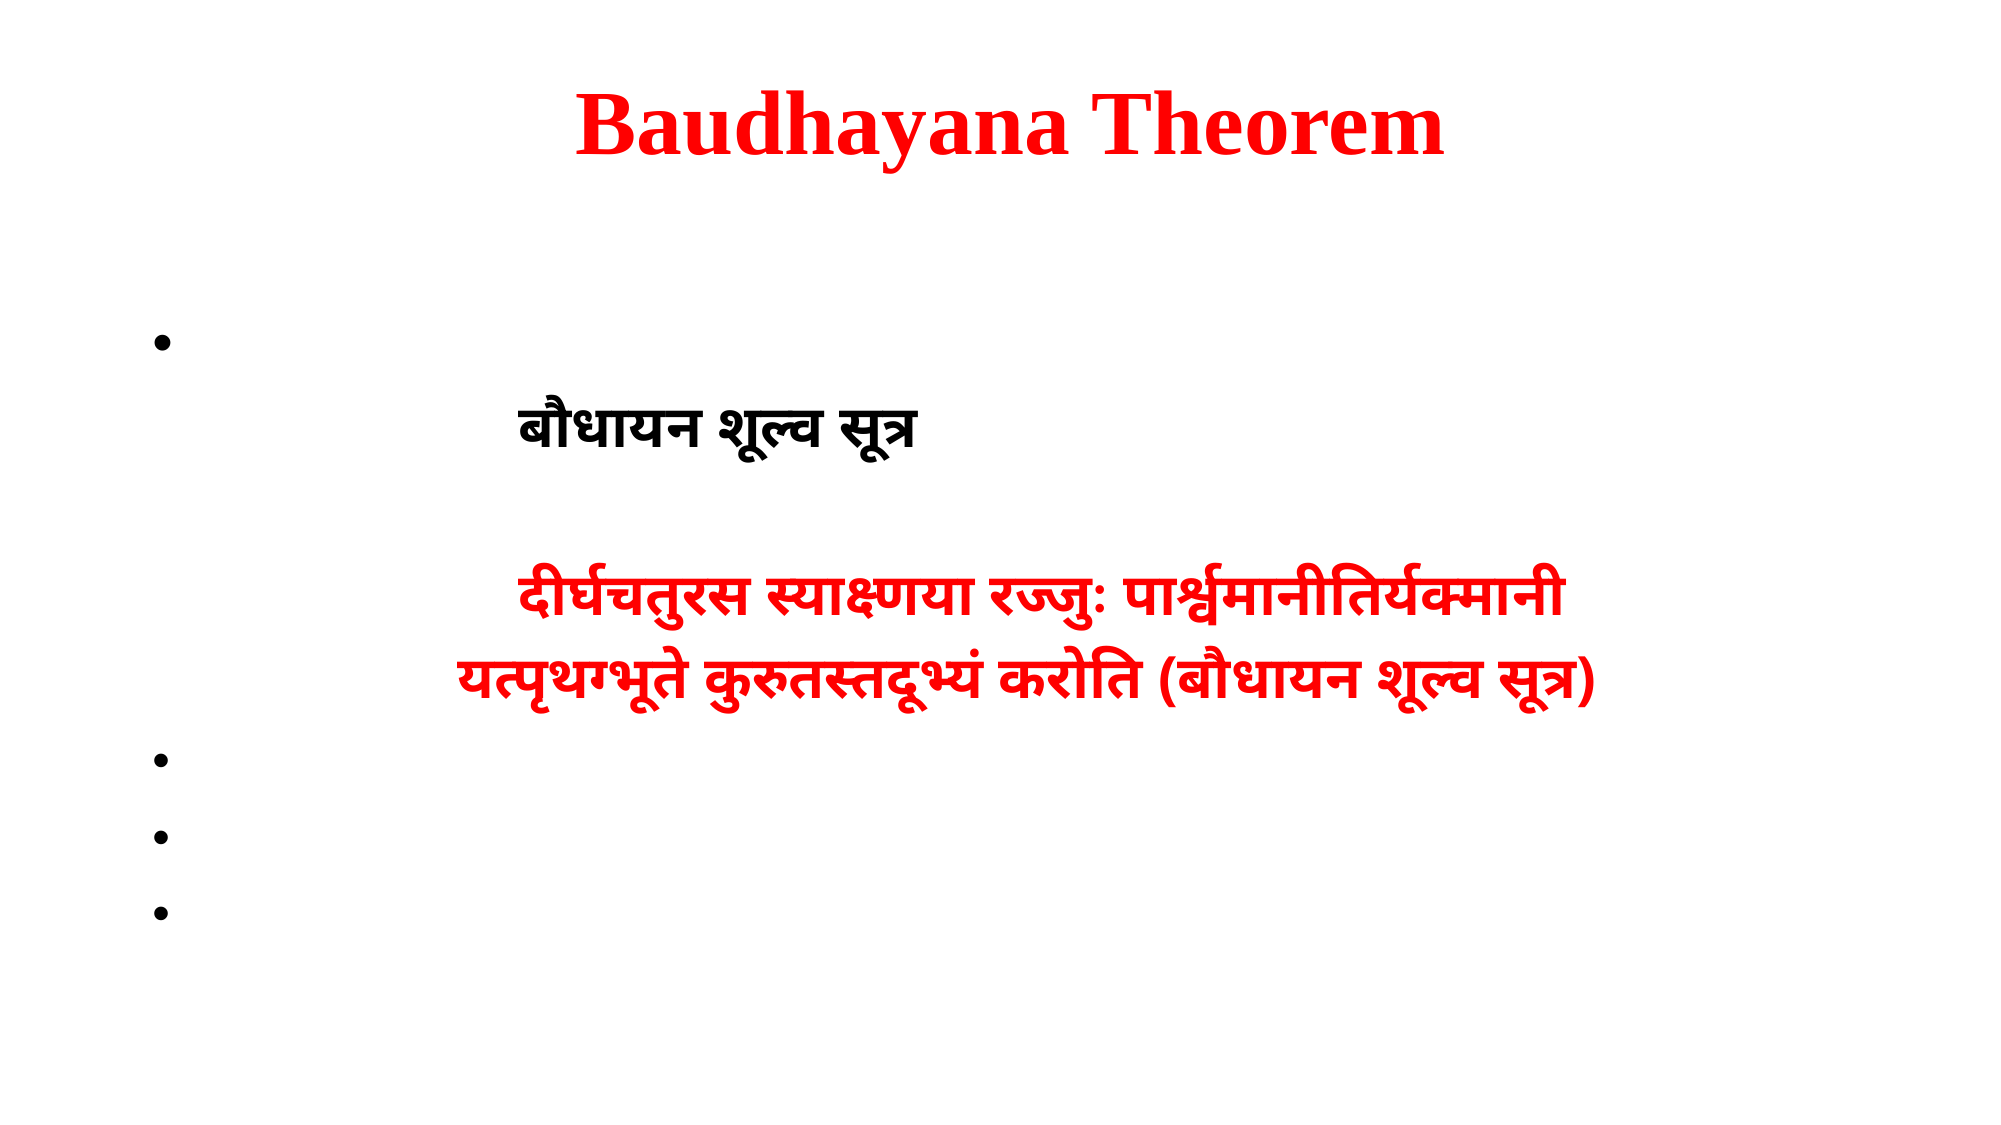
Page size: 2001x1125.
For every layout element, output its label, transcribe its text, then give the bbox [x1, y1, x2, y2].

title Baudhayana Theorem [137, 59, 1863, 191]
list बौधायन शूल्व सूत्र दीर्घचतुरस स्याक्ष्णया रज्जुः पार्श्वमानीतिर्यक्मानी यत्पृथग्भूते कुरुतस्तदूभ्यं करोति (बौधायन शूल्व सूत्र) [137, 299, 1863, 1014]
